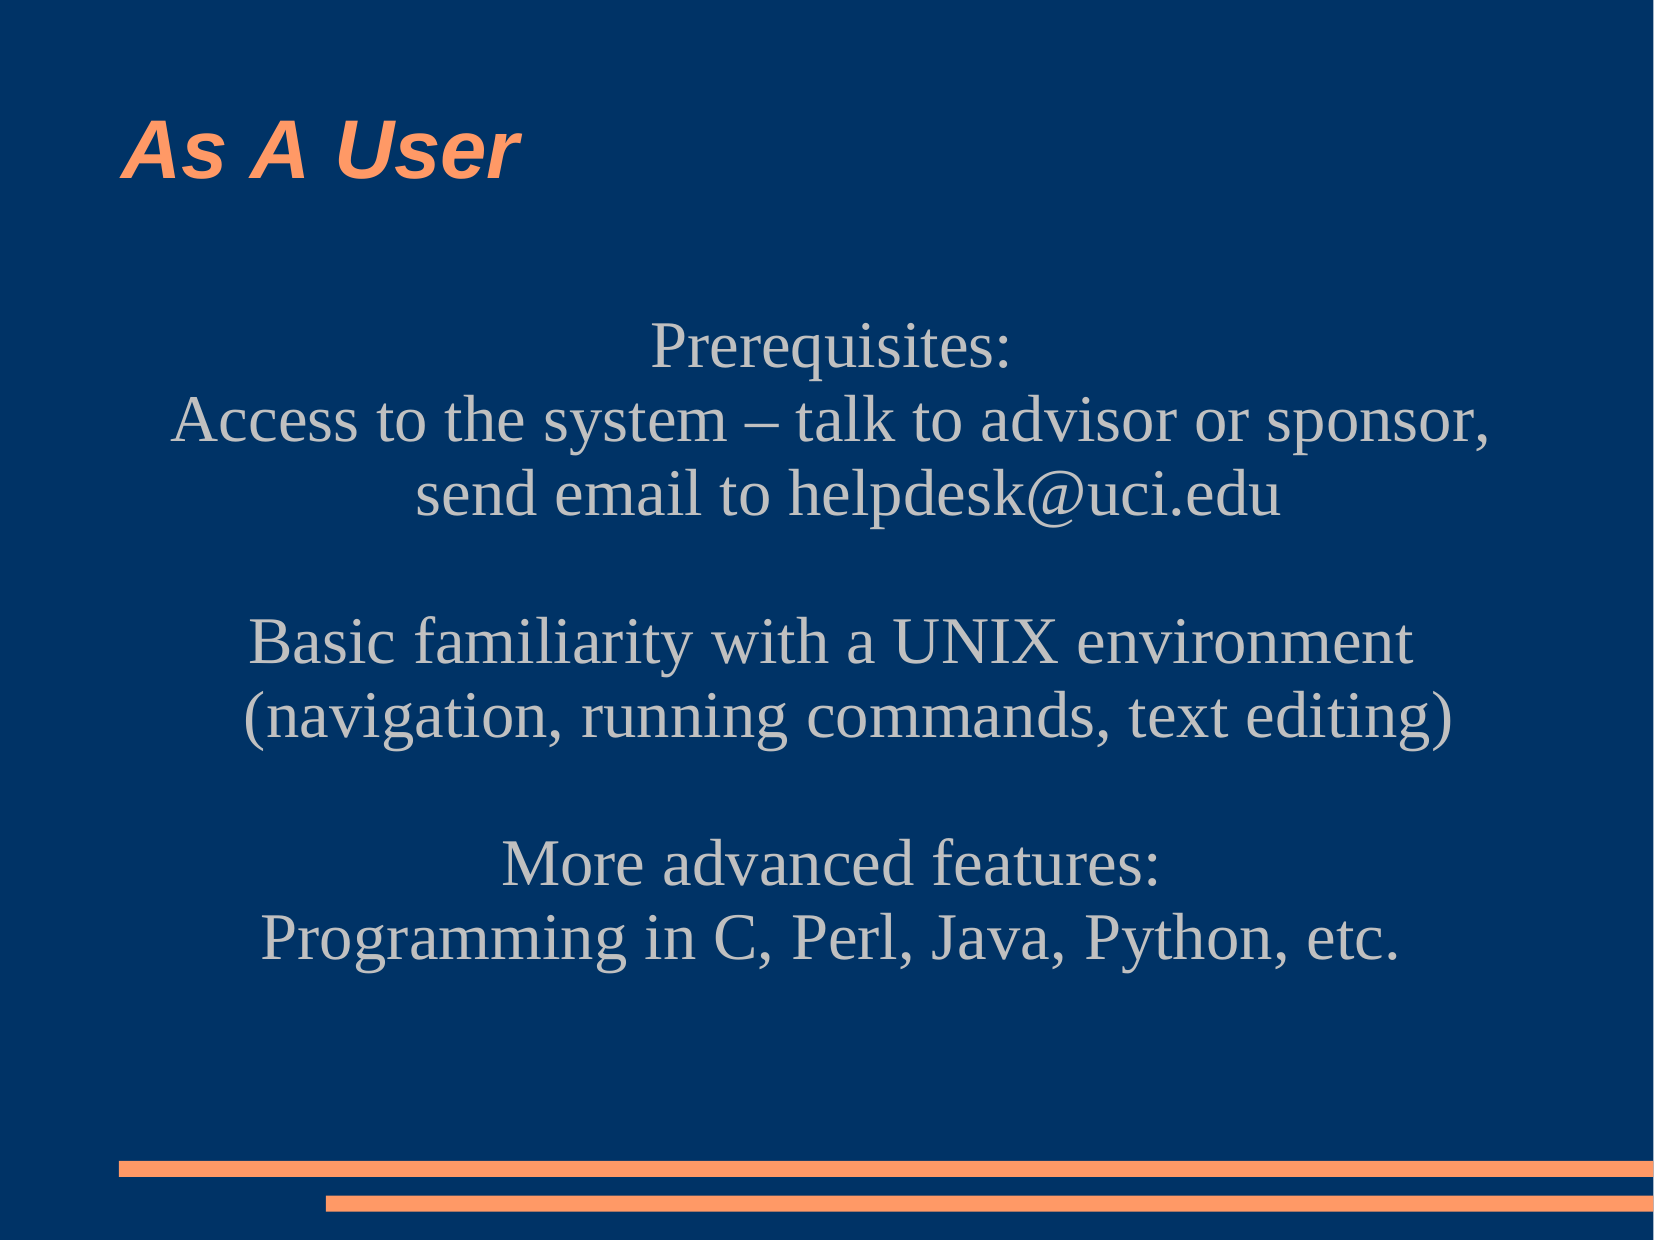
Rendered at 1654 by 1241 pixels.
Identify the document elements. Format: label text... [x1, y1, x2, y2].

subtitle Prerequisites: Access to the system – talk to advisor or sponsor, send email to helpdesk@uci.edu Basic familiarity with a UNIX environment (navigation, running commands, text editing) More advanced features: Programming in C, Perl, Java, Python, etc. [112, 277, 1552, 1005]
title As A User [121, 46, 1534, 254]
